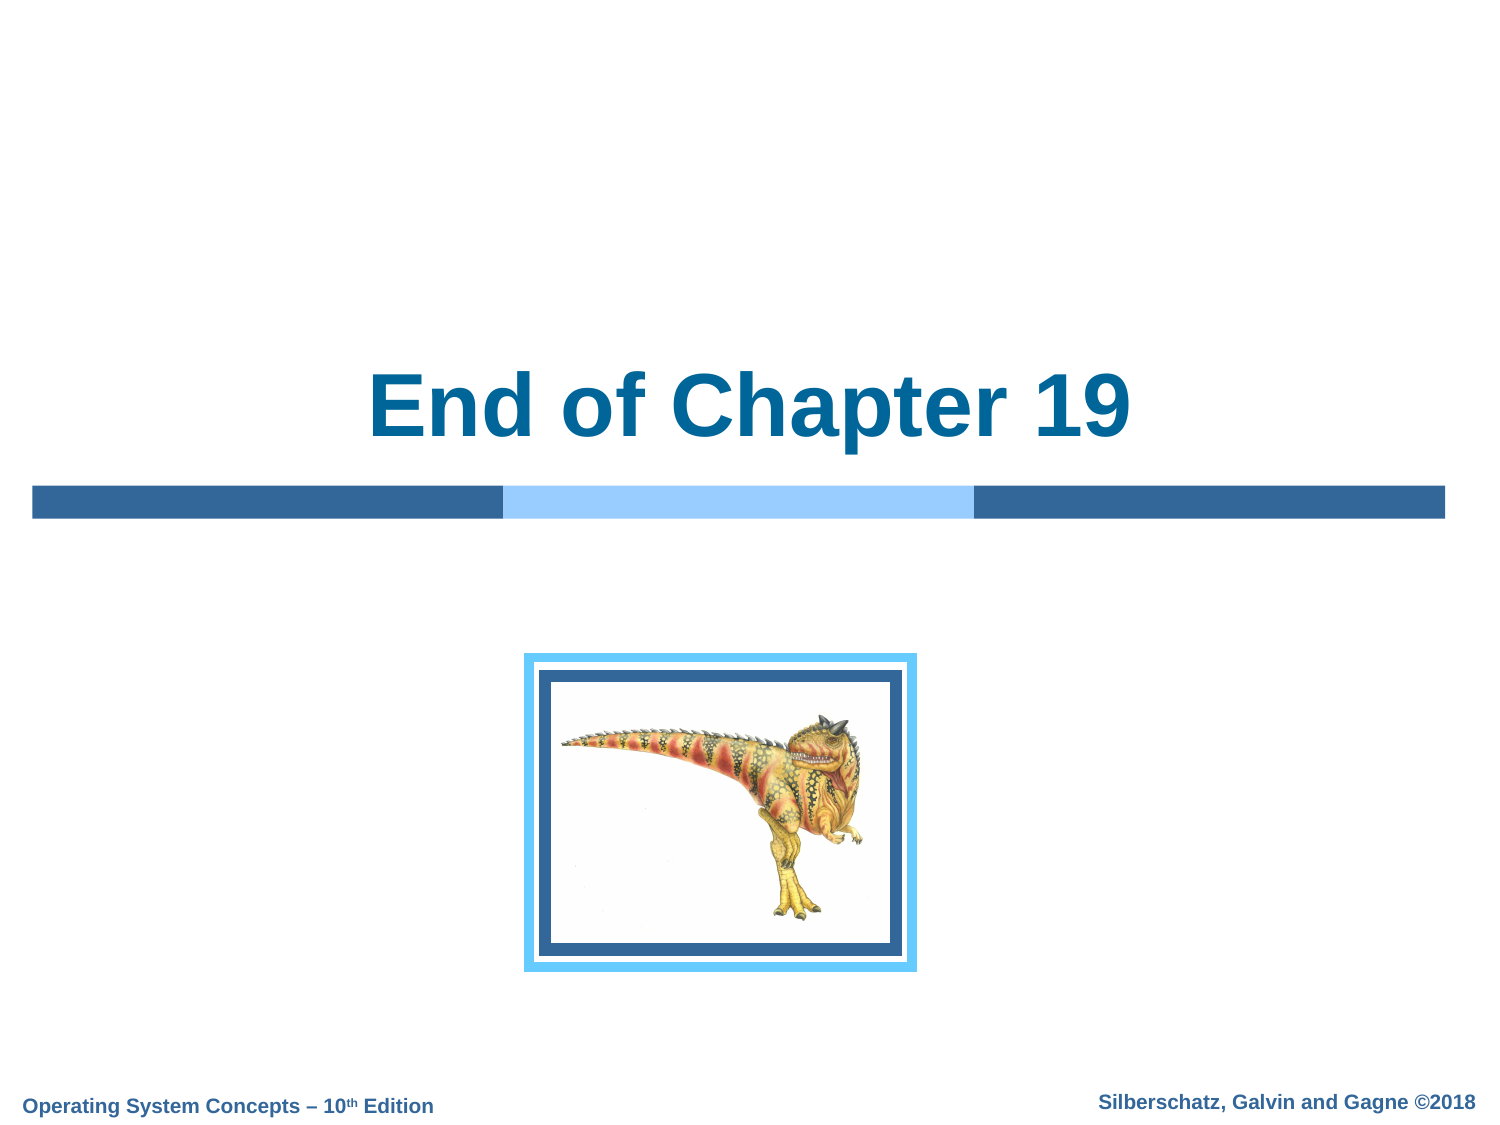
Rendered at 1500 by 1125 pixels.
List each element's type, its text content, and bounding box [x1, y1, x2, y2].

title End of Chapter 19 [112, 112, 1388, 462]
picture [551, 682, 890, 943]
